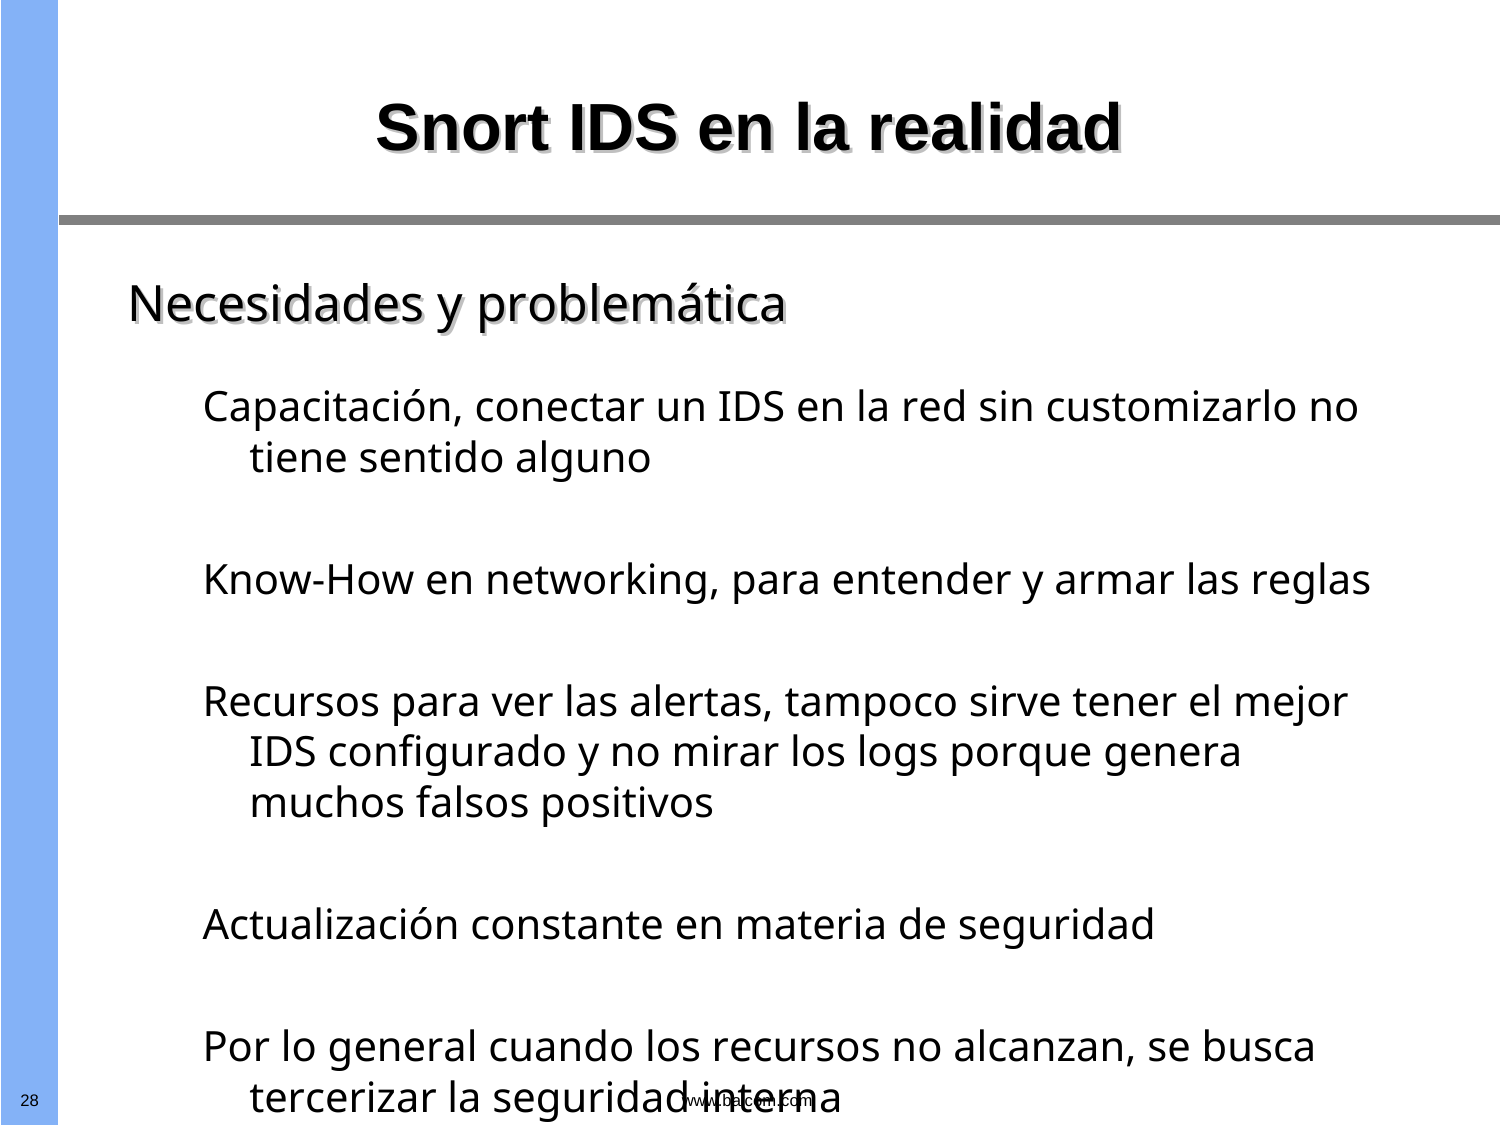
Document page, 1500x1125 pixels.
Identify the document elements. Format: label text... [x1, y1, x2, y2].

text_box [112, 1069, 426, 1101]
text_box [541, 1092, 553, 1101]
text_box [512, 1069, 988, 1101]
text_box [518, 1092, 530, 1099]
text_box 28 [5, 1082, 65, 1119]
text_box [621, 1092, 633, 1101]
title Snort IDS en la realidad [112, 31, 1388, 219]
text_box [270, 1092, 282, 1099]
text_box www.baicom.com [667, 1082, 868, 1119]
text_box [331, 1092, 343, 1099]
list Necesidades y problemática Capacitación, conectar un IDS en la red sin customizarlo no tiene sentido alguno Know-How en networking, para entender y armar las reglas Recursos para ver las alertas, tampoco sirve tener el mejor IDS configurado y no mirar los logs porque genera muchos falsos positivos Actualización constante en materia de seguridad Por lo general cuando los recursos no alcanzan, se busca tercerizar la seguridad interna [112, 265, 1388, 1069]
